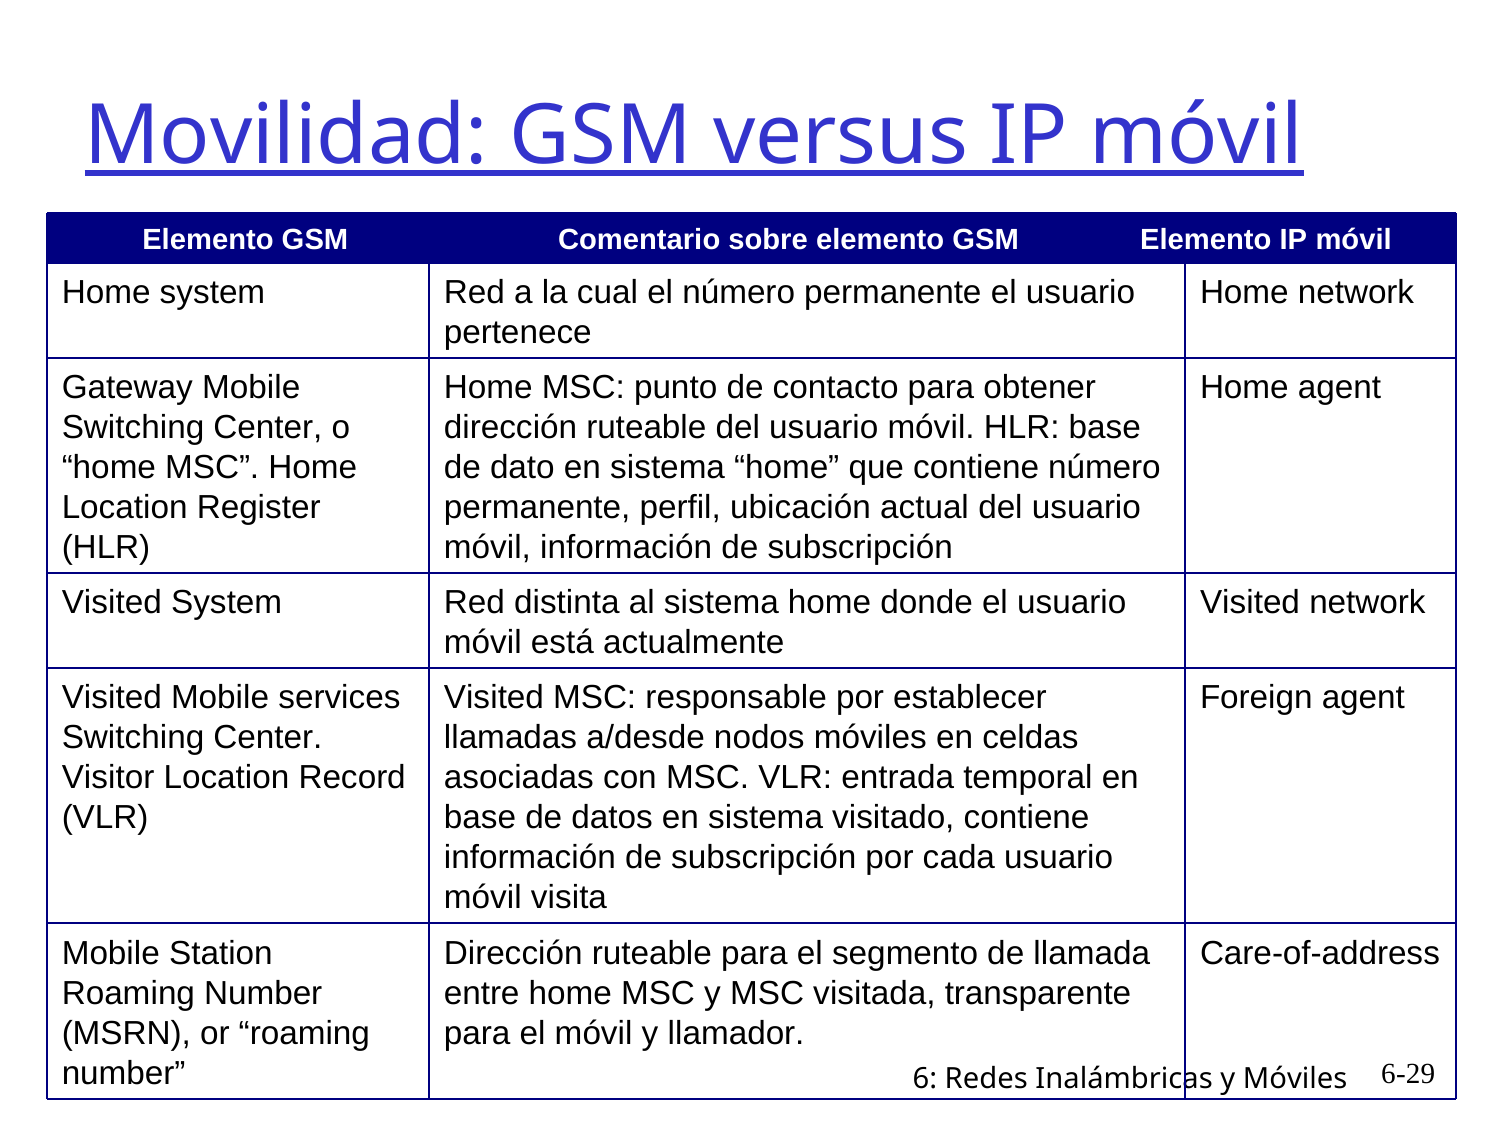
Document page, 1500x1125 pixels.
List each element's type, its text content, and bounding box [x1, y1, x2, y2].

text_box Mobile Station Roaming Number (MSRN), or “roaming number” [48, 924, 428, 1098]
text_box Home system [48, 264, 428, 357]
text_box Gateway Mobile Switching Center, o “home MSC”. Home Location Register (HLR) [48, 359, 428, 572]
text_box Comentario sobre elemento GSM [461, 214, 1124, 261]
text_box Foreign agent [1186, 669, 1455, 922]
text_box Dirección ruteable para el segmento de llamada entre home MSC y MSC visitada, transparente para el móvil y llamador. [430, 924, 1184, 1098]
text_box Care-of-address [1186, 924, 1455, 1098]
text_box Home network [1186, 264, 1455, 357]
title Movilidad: GSM versus IP móvil [69, 37, 1445, 212]
text_box Visited System [48, 574, 428, 667]
text_box Elemento IP móvil [1126, 214, 1455, 261]
text_box Red distinta al sistema home donde el usuario móvil está actualmente [430, 574, 1184, 667]
text_box Visited Mobile services Switching Center. Visitor Location Record (VLR) [48, 669, 428, 922]
text_box Home MSC: punto de contacto para obtener dirección ruteable del usuario móvil. HLR: base de dato en sistema “home” que contiene número permanente, perfil, ubicación actual del usuario móvil, información de subscripción [430, 359, 1184, 572]
text_box Elemento GSM [48, 214, 459, 261]
text_box Home agent [1186, 359, 1455, 572]
text_box Visited network [1186, 574, 1455, 667]
text_box Visited MSC: responsable por establecer llamadas a/desde nodos móviles en celdas asociadas con MSC. VLR: entrada temporal en base de datos en sistema visitado, contiene información de subscripción por cada usuario móvil visita [430, 669, 1184, 922]
text_box Red a la cual el número permanente el usuario pertenece [430, 264, 1184, 357]
